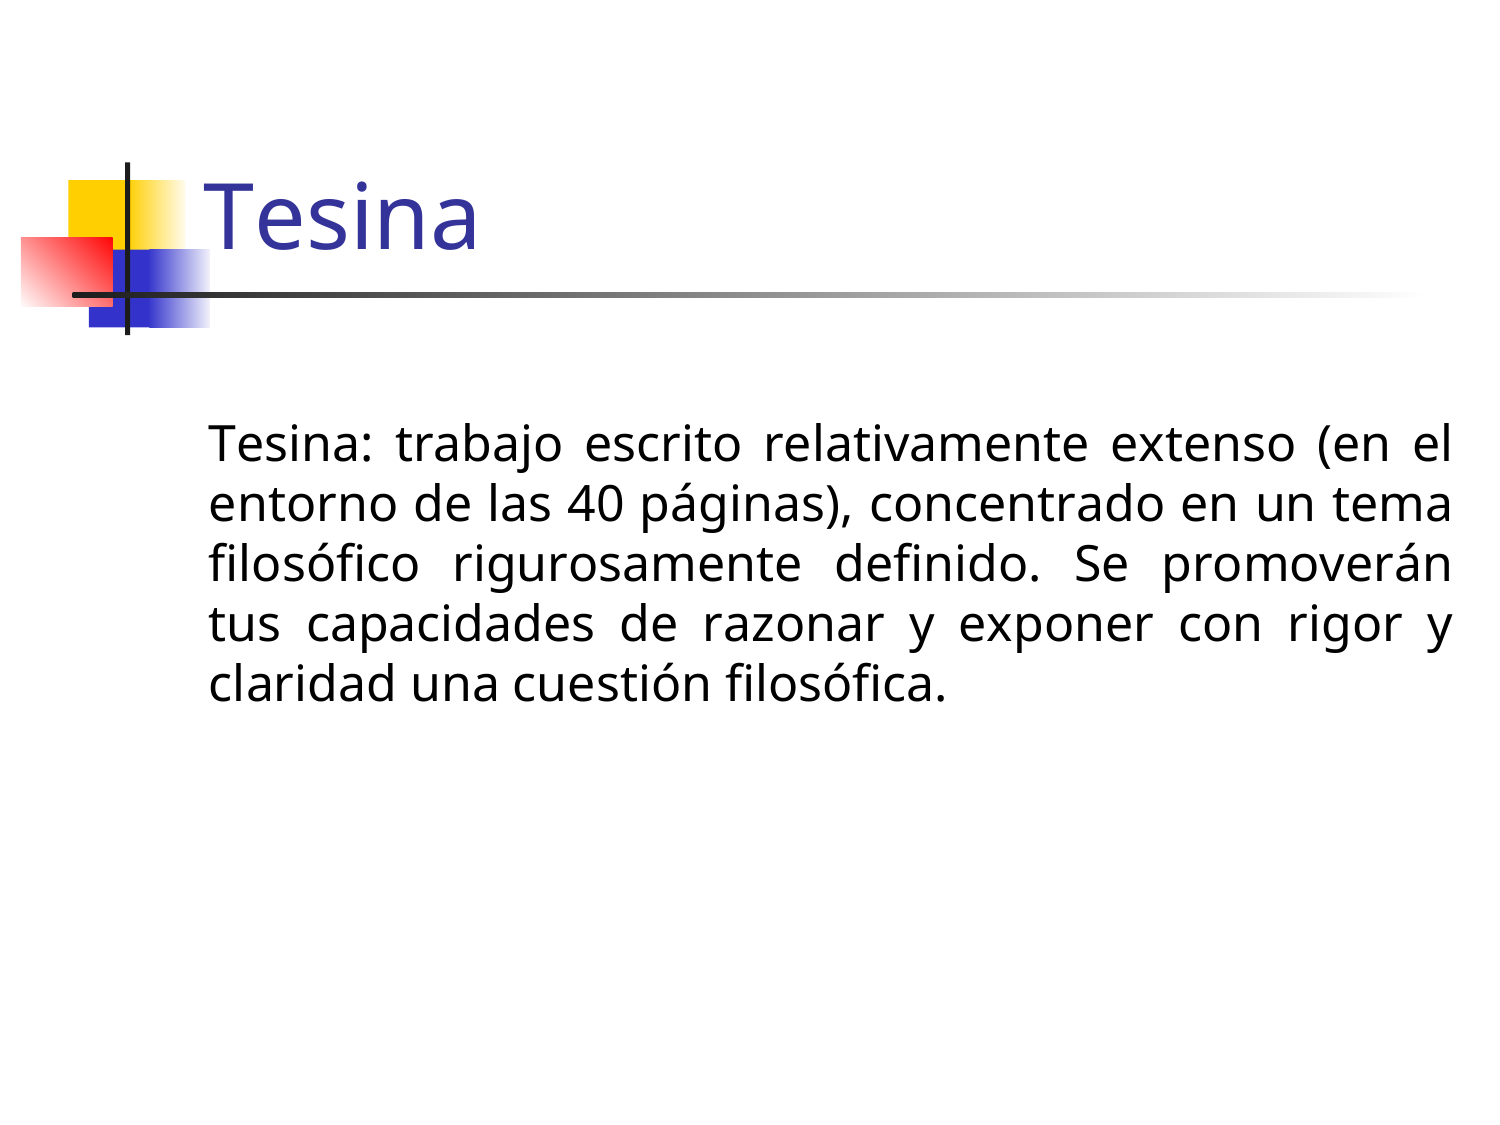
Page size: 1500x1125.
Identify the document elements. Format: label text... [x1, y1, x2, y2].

list Tesina: trabajo escrito relativamente extenso (en el entorno de las 40 páginas), concentrado en un tema filosófico rigurosamente definido. Se promoverán tus capacidades de razonar y exponer con rigor y claridad una cuestión filosófica. [193, 331, 1469, 1007]
title Tesina [188, 35, 1468, 276]
